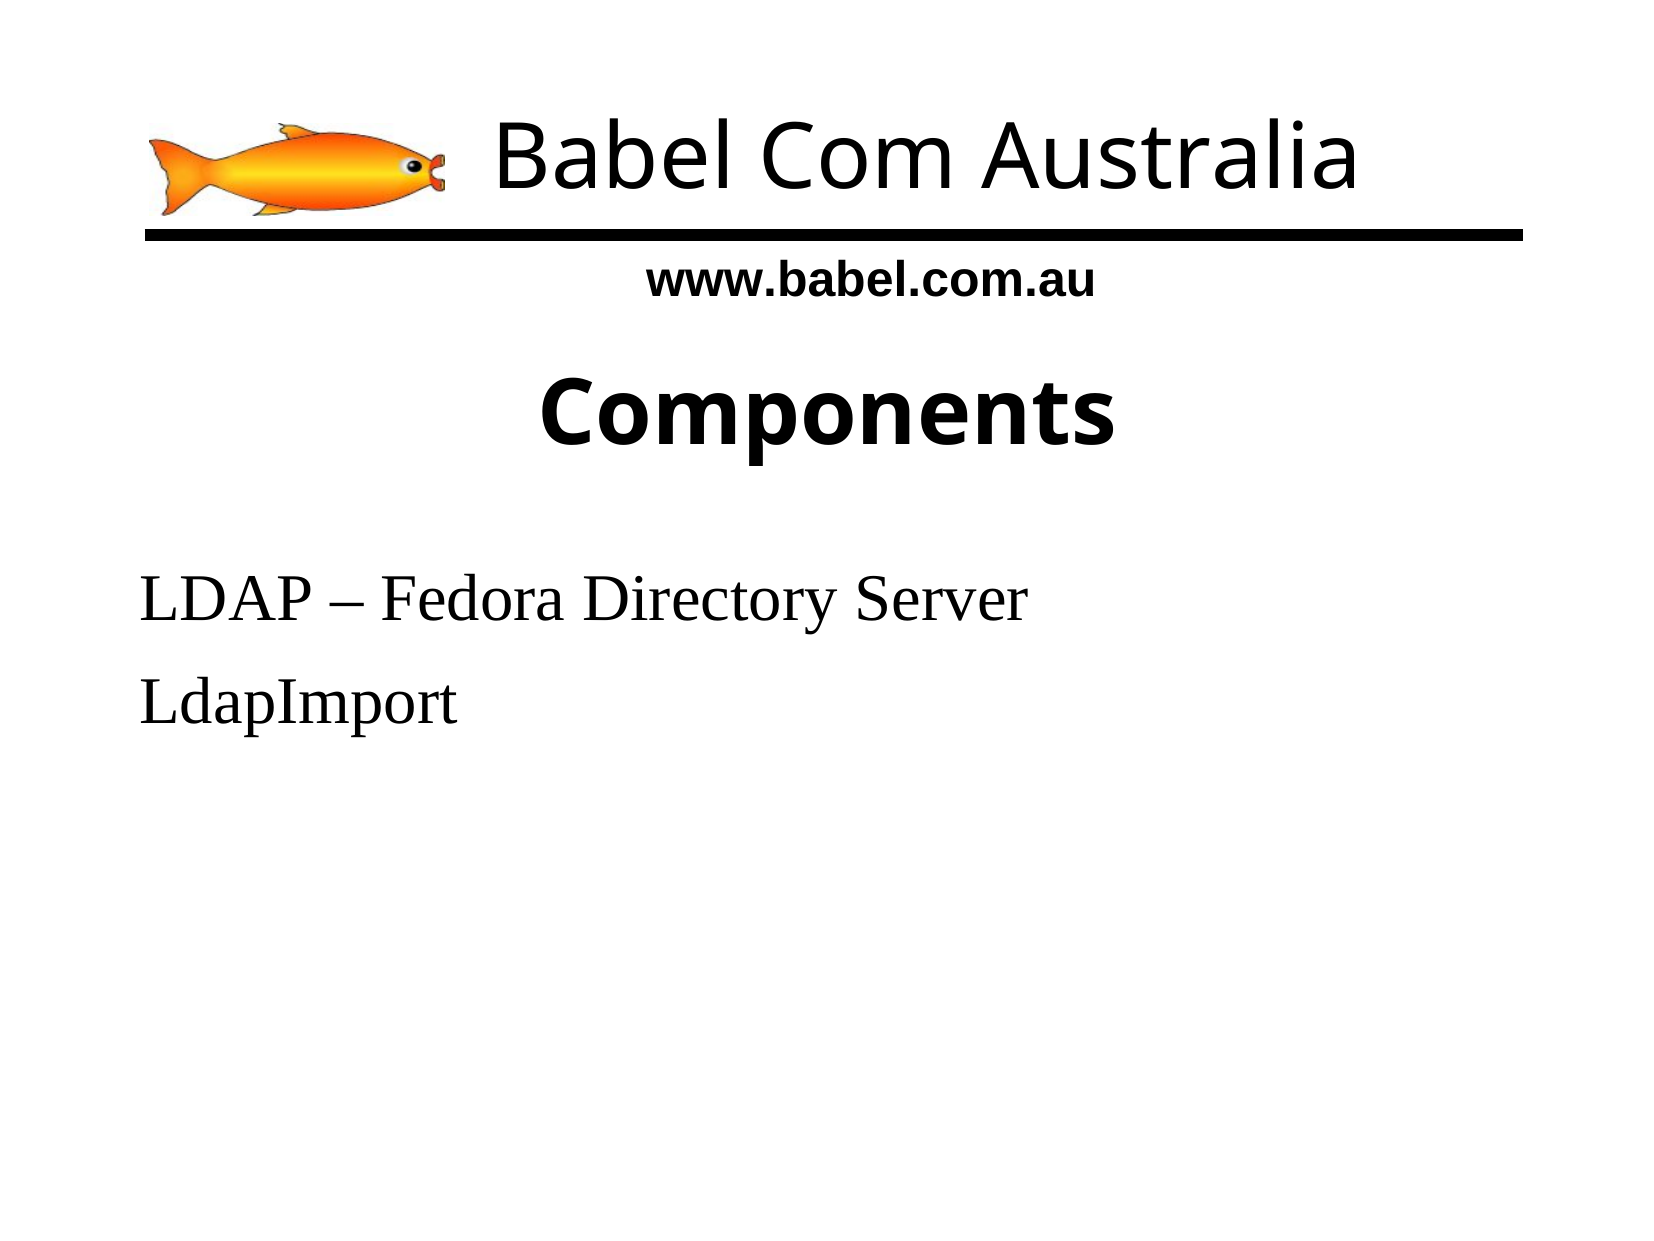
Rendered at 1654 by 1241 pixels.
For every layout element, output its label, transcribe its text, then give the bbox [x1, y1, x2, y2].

title Components [126, 322, 1528, 497]
picture [149, 123, 445, 216]
list LDAP – Fedora Directory Server LdapImport [121, 560, 1534, 1127]
